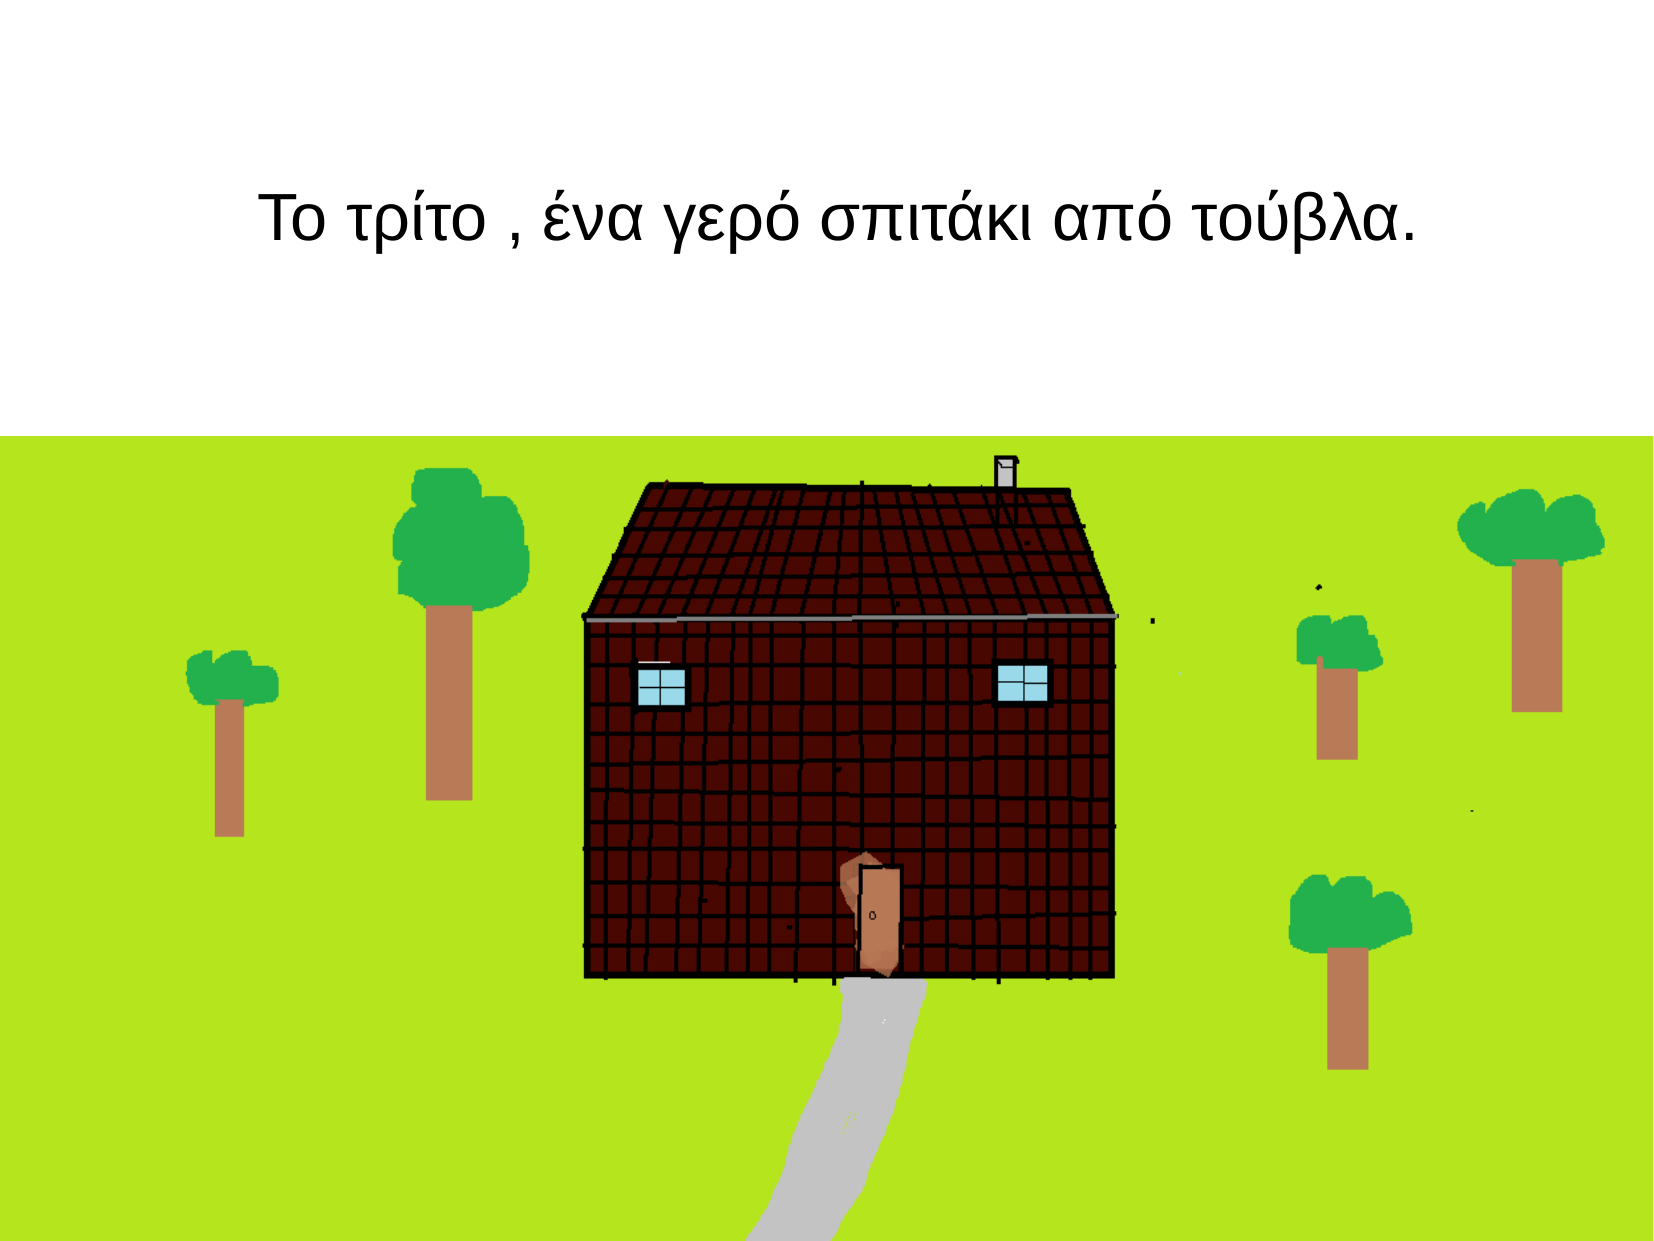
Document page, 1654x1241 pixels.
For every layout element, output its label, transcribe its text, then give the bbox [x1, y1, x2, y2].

subtitle Το τρίτο , ένα γερό σπιτάκι από τούβλα. [94, 0, 1583, 436]
picture [0, 436, 1654, 1241]
